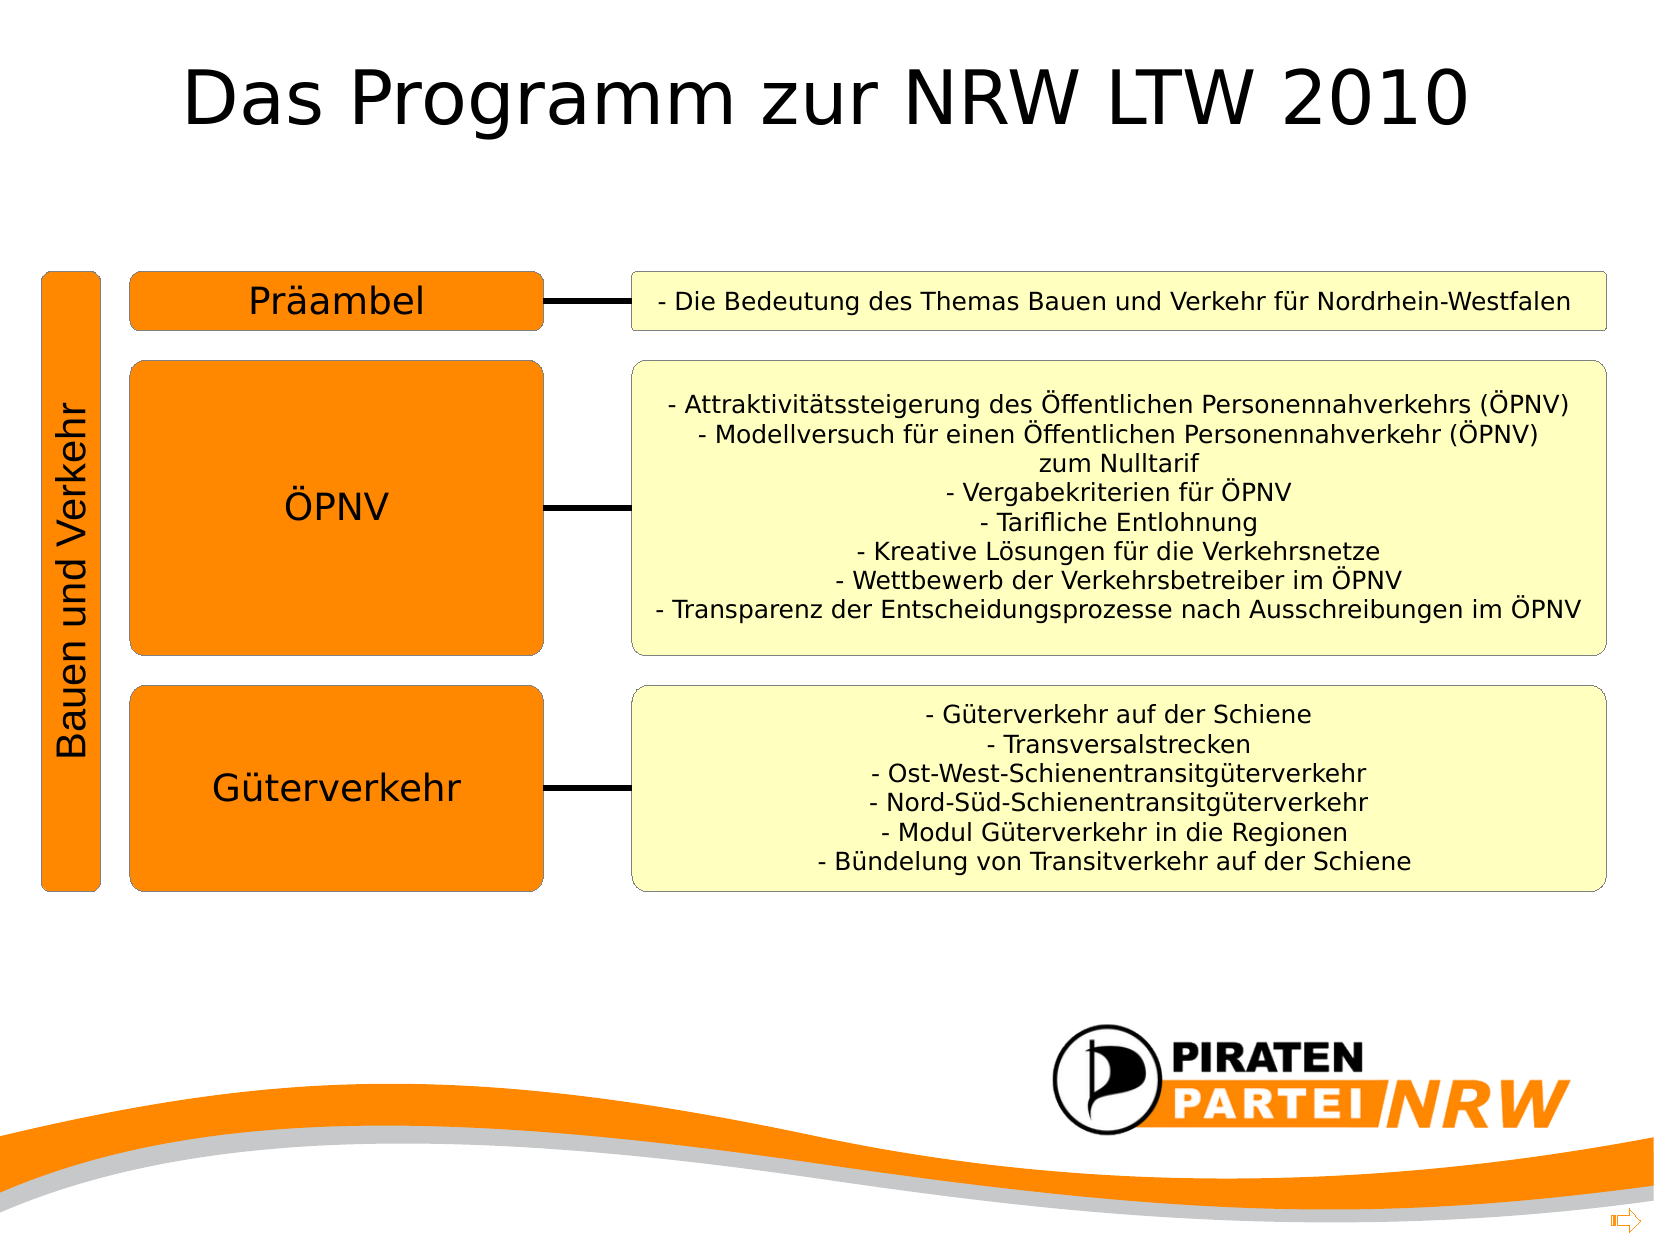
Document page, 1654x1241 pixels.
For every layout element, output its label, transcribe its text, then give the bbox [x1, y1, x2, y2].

text_box - ﻿Die Bedeutung des Themas Bauen und Verkehr für Nordrhein-Westfalen [631, 271, 1607, 331]
text_box ÖPNV [129, 360, 544, 656]
title Das Programm zur NRW LTW 2010 [82, 0, 1571, 352]
text_box Bauen und Verkehr [41, 271, 101, 892]
picture [1045, 1021, 1579, 1140]
text_box - Attraktivitätssteigerung des Öffentlichen Personennahverkehrs (ÖPNV) - Modellversuch für einen Öffentlichen Personennahverkehr (ÖPNV) zum Nulltarif - Vergabekriterien für ÖPNV - Tarifliche Entlohnung - Kreative Lösungen für die Verkehrsnetze - Wettbewerb der Verkehrsbetreiber im ÖPNV - Transparenz der Entscheidungsprozesse nach Ausschreibungen im ÖPNV [631, 360, 1607, 656]
text_box Präambel [129, 271, 544, 331]
text_box Güterverkehr [129, 685, 544, 892]
text_box - Güterverkehr auf der Schiene - Transversalstrecken - Ost-West-Schienentransitgüterverkehr - Nord-Süd-Schienentransitgüterverkehr - Modul Güterverkehr in die Regionen - Bündelung von Transitverkehr auf der Schiene [631, 685, 1607, 892]
